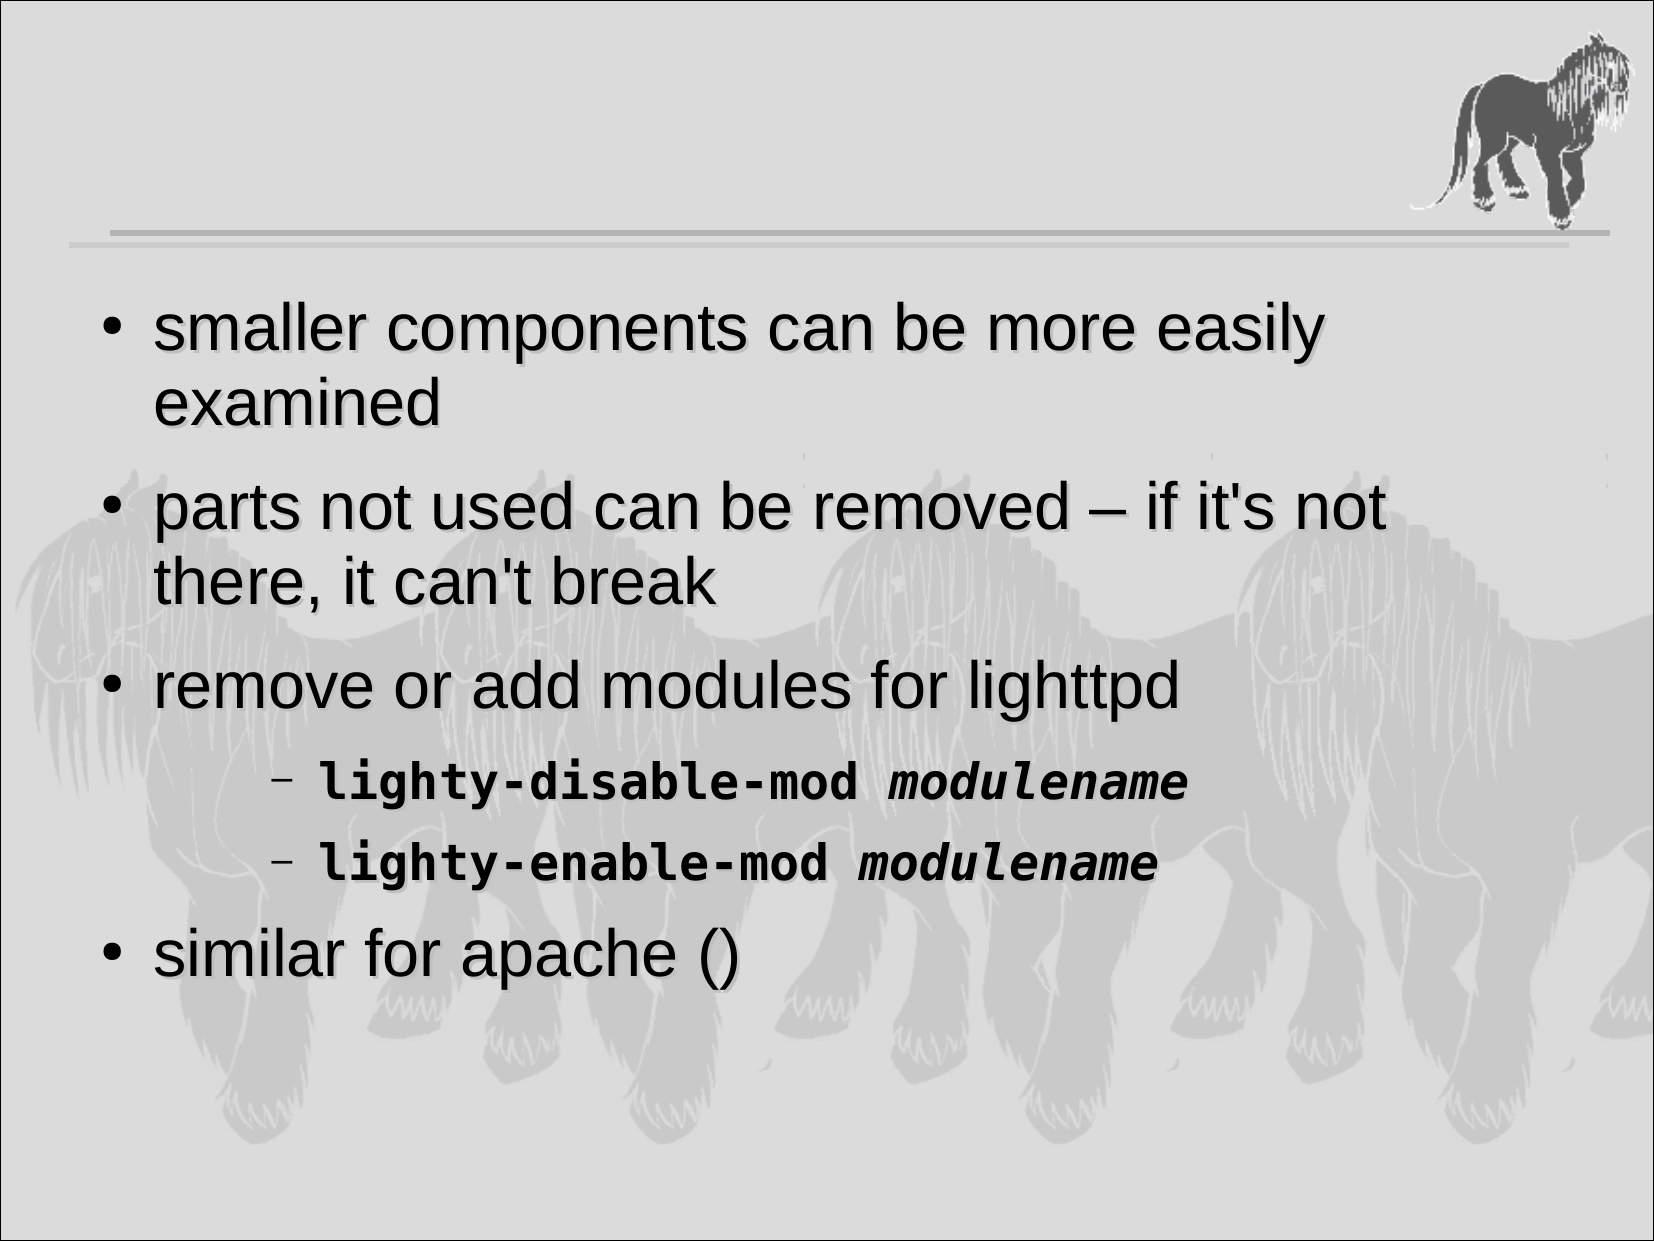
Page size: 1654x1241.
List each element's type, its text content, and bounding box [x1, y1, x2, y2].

list smaller components can be more easily examined parts not used can be removed – if it's not there, it can't break remove or add modules for lighttpd lighty-disable-mod modulename lighty-enable-mod modulename similar for apache () [82, 290, 1571, 1094]
picture [1401, 25, 1639, 236]
